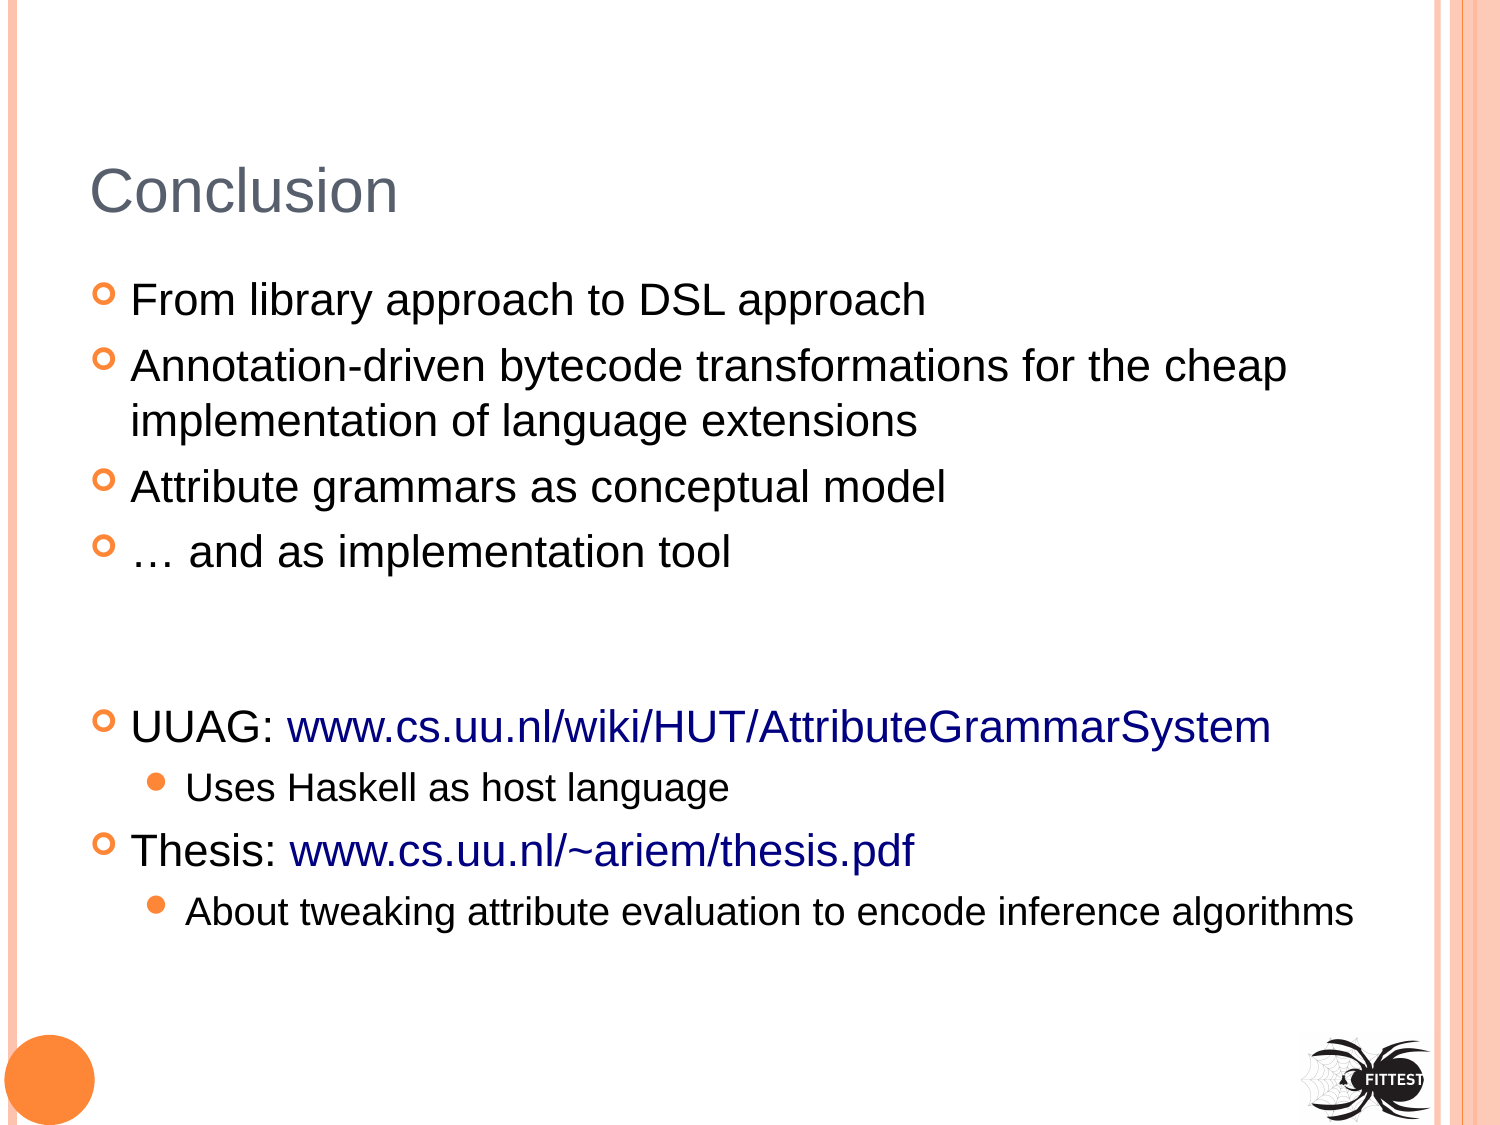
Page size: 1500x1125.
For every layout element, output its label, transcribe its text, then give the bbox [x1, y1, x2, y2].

list From library approach to DSL approach Annotation-driven bytecode transformations for the cheap implementation of language extensions Attribute grammars as conceptual model … and as implementation tool UUAG: www.cs.uu.nl/wiki/HUT/AttributeGrammarSystem Uses Haskell as host language Thesis: www.cs.uu.nl/~ariem/thesis.pdf About tweaking attribute evaluation to encode inference algorithms [74, 262, 1447, 945]
title Conclusion [74, 44, 1300, 233]
